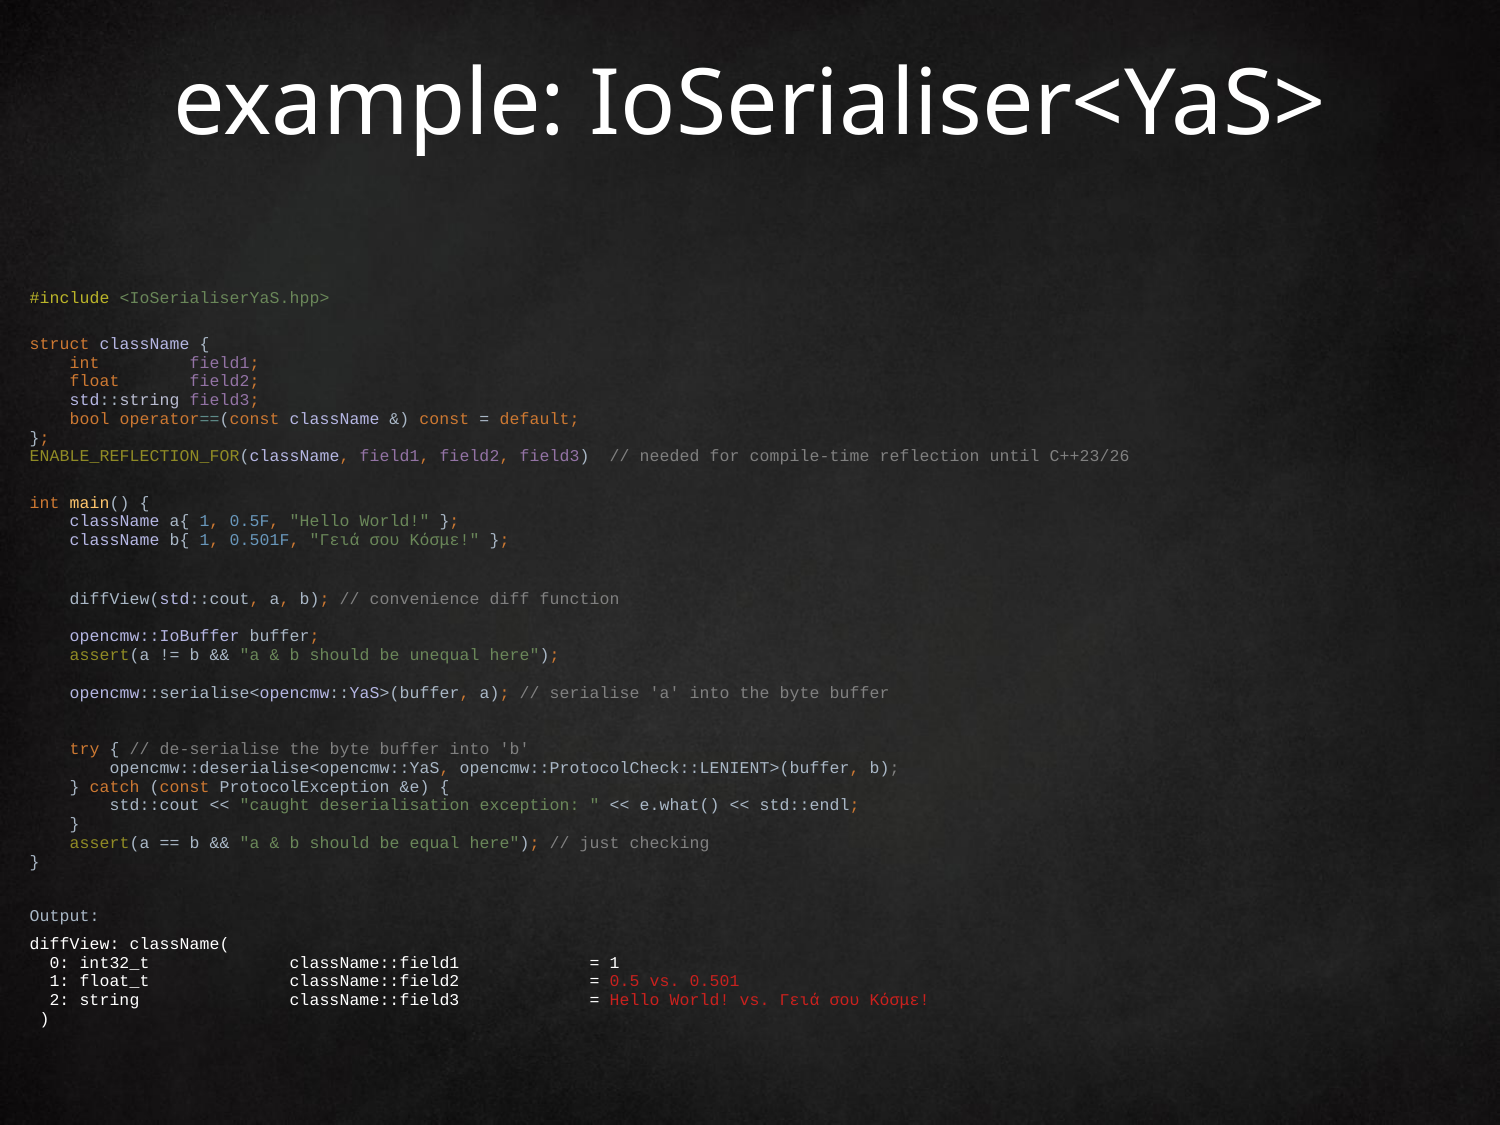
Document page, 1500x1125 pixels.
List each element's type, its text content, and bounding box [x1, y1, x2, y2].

picture [0, 0, 1500, 1125]
title example: IoSerialiser<YaS> [75, 34, 1425, 244]
list #include <IoSerialiserYaS.hpp> struct className { int field1; float field2; std::string field3; bool operator==(const className &) const = default; }; ENABLE_REFLECTION_FOR(className, field1, field2, field3) // needed for compile-time reflection until C++23/26 int main() { className a{ 1, 0.5F, "Hello World!" }; className b{ 1, 0.501F, "Γειά σου Κόσμε!" }; diffView(std::cout, a, b); // convenience diff function opencmw::IoBuffer buffer; assert(a != b && "a & b should be unequal here"); opencmw::serialise<opencmw::YaS>(buffer, a); // serialise 'a' into the byte buffer try { // de-serialise the byte buffer into 'b' opencmw::deserialise<opencmw::YaS, opencmw::ProtocolCheck::LENIENT>(buffer, b); } catch (const ProtocolException &e) { std::cout << "caught deserialisation exception: " << e.what() << std::endl; } assert(a == b && "a & b should be equal here"); // just checking } Output: diffView: className( 0: int32_t className::field1 = 1 1: float_t className::field2 = 0.5 vs. 0.501 2: string className::field3 = Hello World! vs. Γειά σου Κόσμε! ) [0, 259, 1498, 1086]
